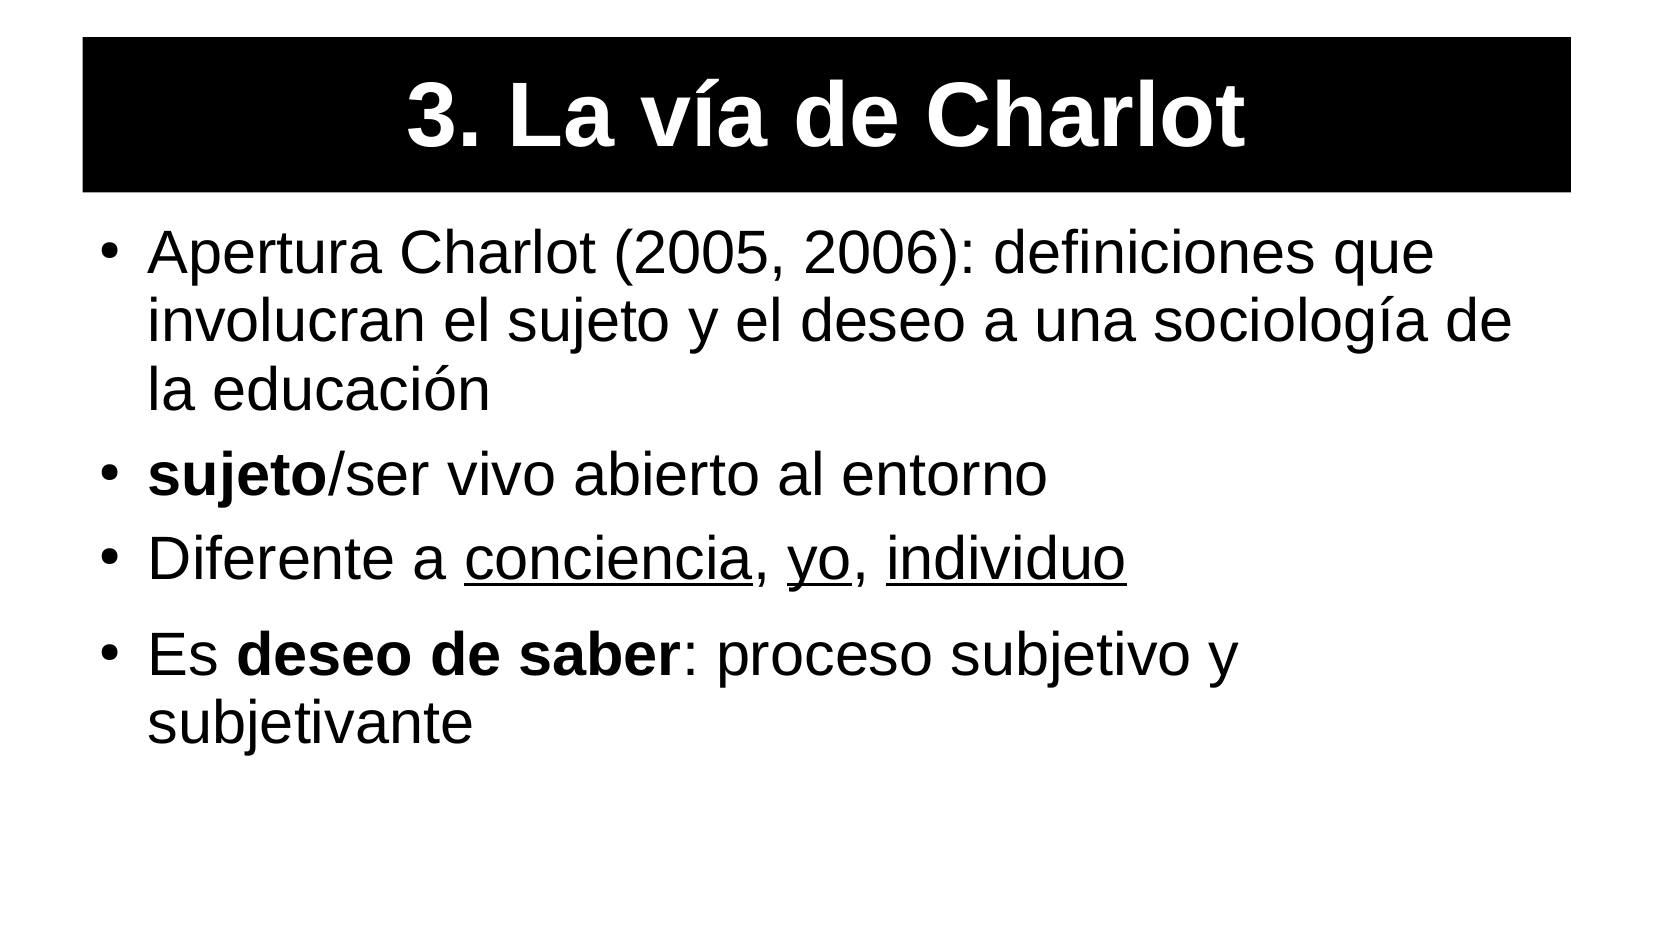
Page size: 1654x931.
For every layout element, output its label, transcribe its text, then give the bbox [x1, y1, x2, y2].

list Apertura Charlot (2005, 2006): definiciones que involucran el sujeto y el deseo a una sociología de la educación sujeto/ser vivo abierto al entorno Diferente a conciencia, yo, individuo Es deseo de saber: proceso subjetivo y subjetivante [82, 217, 1571, 758]
title 3. La vía de Charlot [82, 37, 1571, 193]
